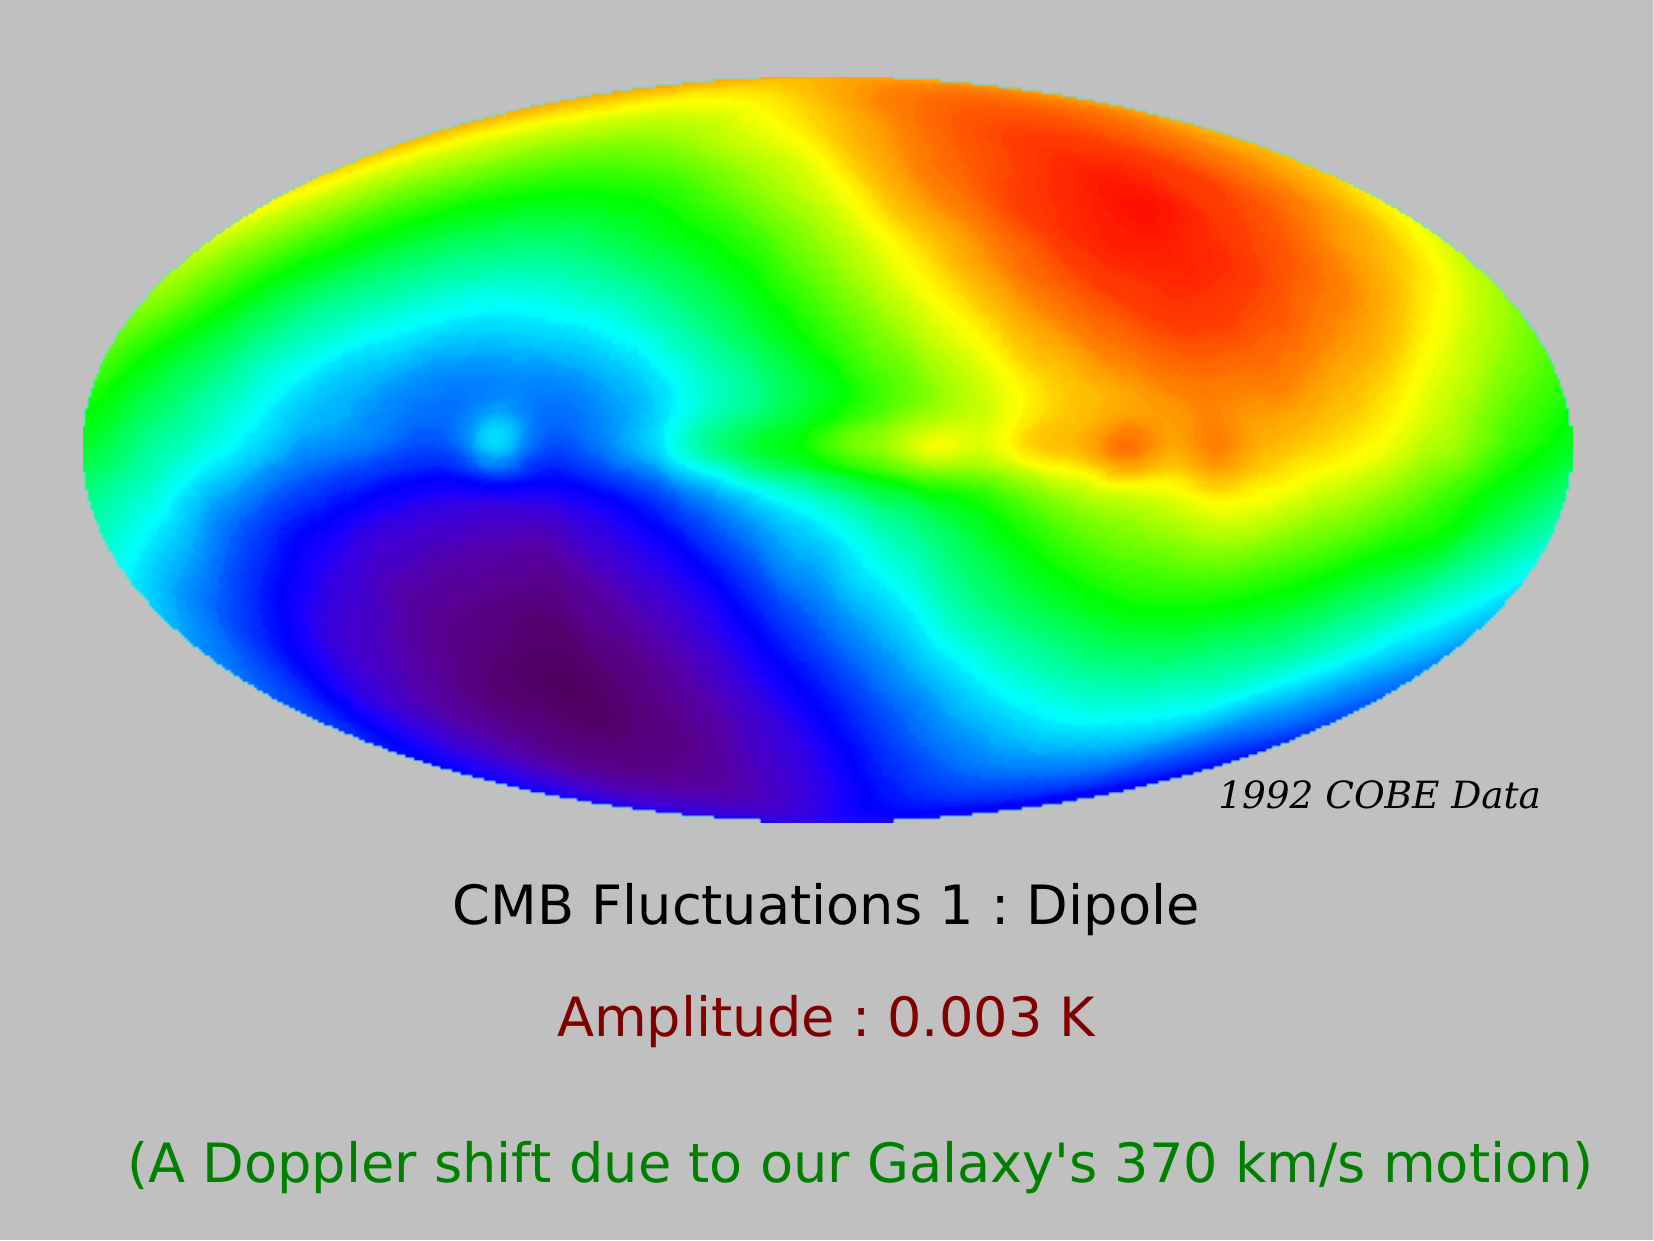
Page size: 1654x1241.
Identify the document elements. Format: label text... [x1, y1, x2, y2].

text_box CMB Fluctuations 1 : Dipole [437, 866, 1216, 945]
text_box (A Doppler shift due to our Galaxy's 370 km/s motion) [112, 1125, 1612, 1203]
picture [83, 77, 1573, 823]
text_box Amplitude : 0.003 K [542, 979, 1112, 1057]
text_box 1992 COBE Data [1203, 766, 1557, 826]
